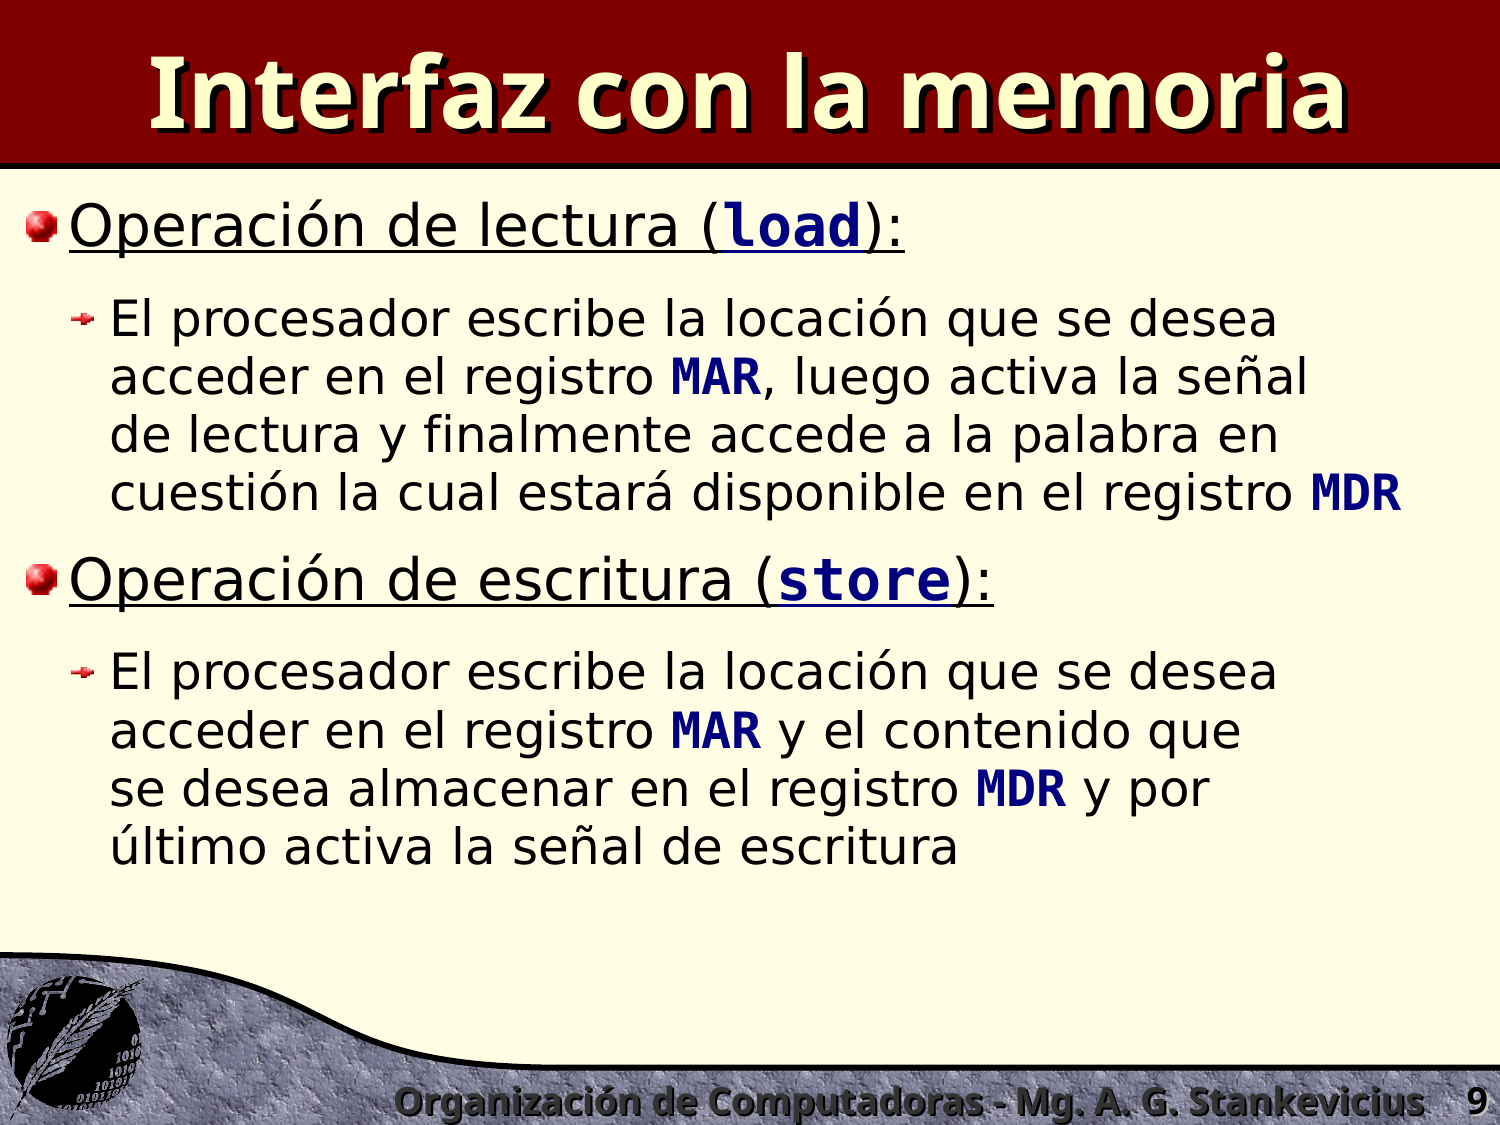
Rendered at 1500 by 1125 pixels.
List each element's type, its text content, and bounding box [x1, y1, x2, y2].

list Operación de lectura (load): El procesador escribe la locación que se desea acceder en el registro MAR, luego activa la señal de lectura y finalmente accede a la palabra en cuestión la cual estará disponible en el registro MDR Operación de escritura (store): El procesador escribe la locación que se desea acceder en el registro MAR y el contenido que se desea almacenar en el registro MDR y por último activa la señal de escritura [11, 192, 1486, 935]
picture [0, 959, 1500, 1125]
picture [802, 1100, 806, 1110]
picture [1058, 1100, 1065, 1110]
title Interfaz con la memoria [15, 5, 1485, 160]
picture [448, 1100, 455, 1110]
